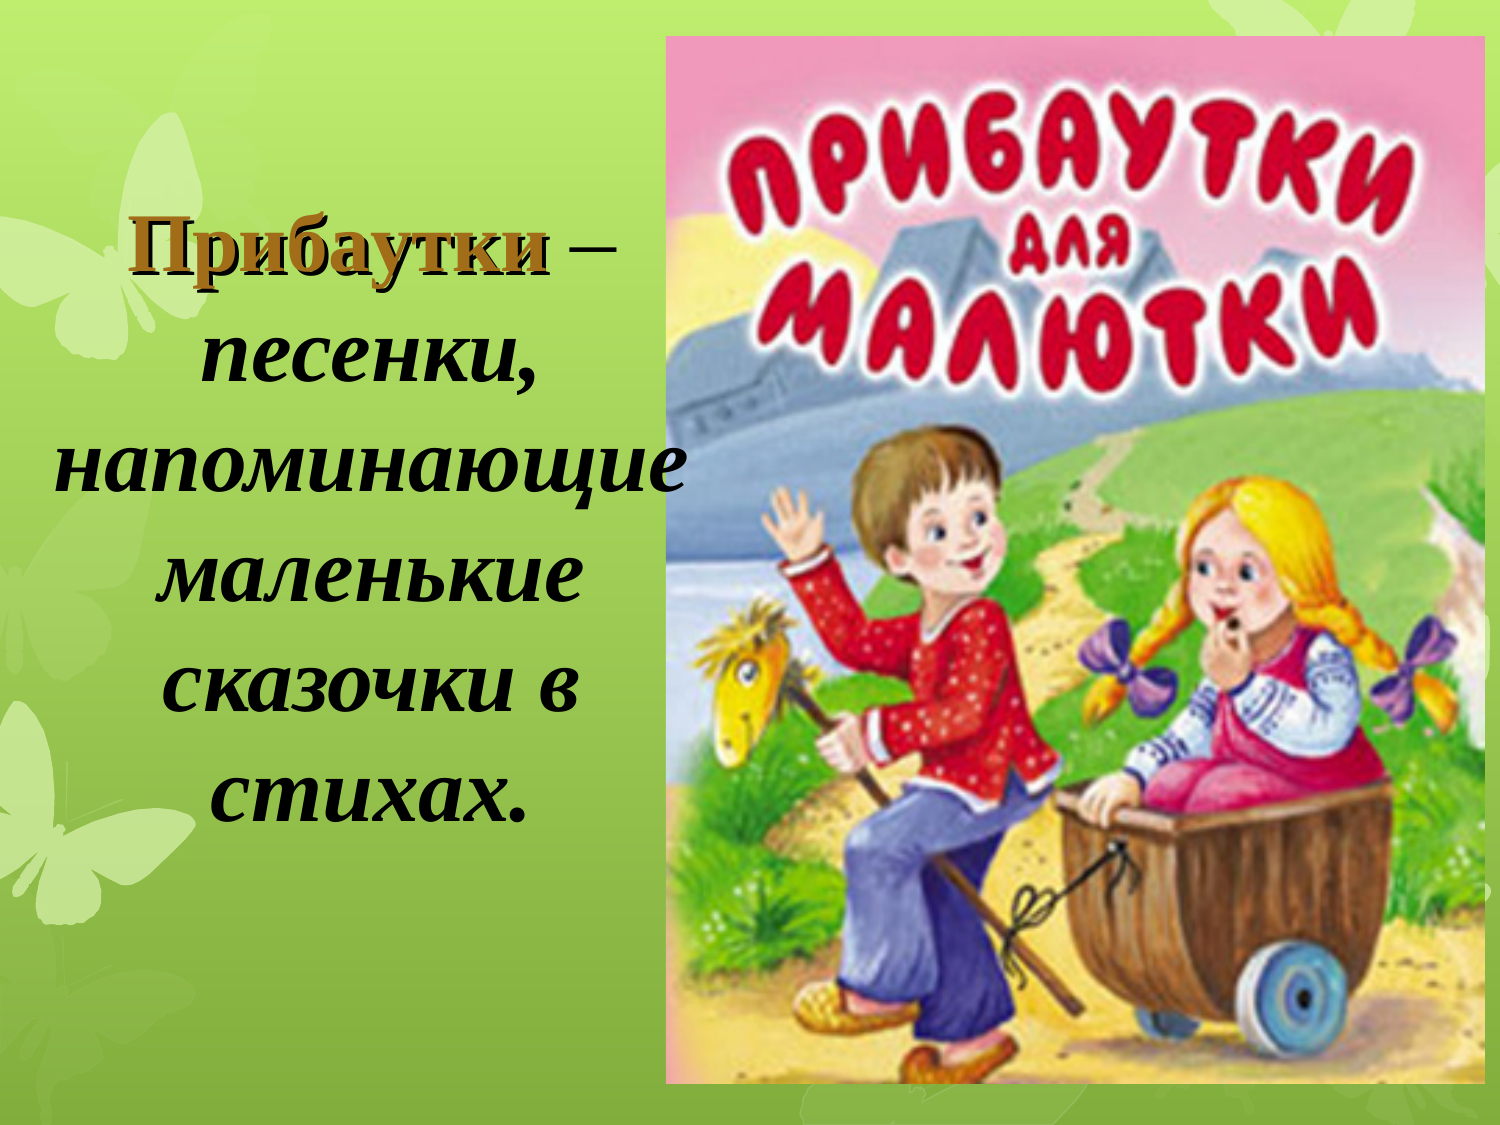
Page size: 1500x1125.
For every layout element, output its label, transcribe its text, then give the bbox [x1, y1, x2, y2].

text_box Прибаутки – песенки, напоминающие маленькие сказочки в стихах. [29, 173, 715, 847]
picture [665, 36, 1485, 1084]
